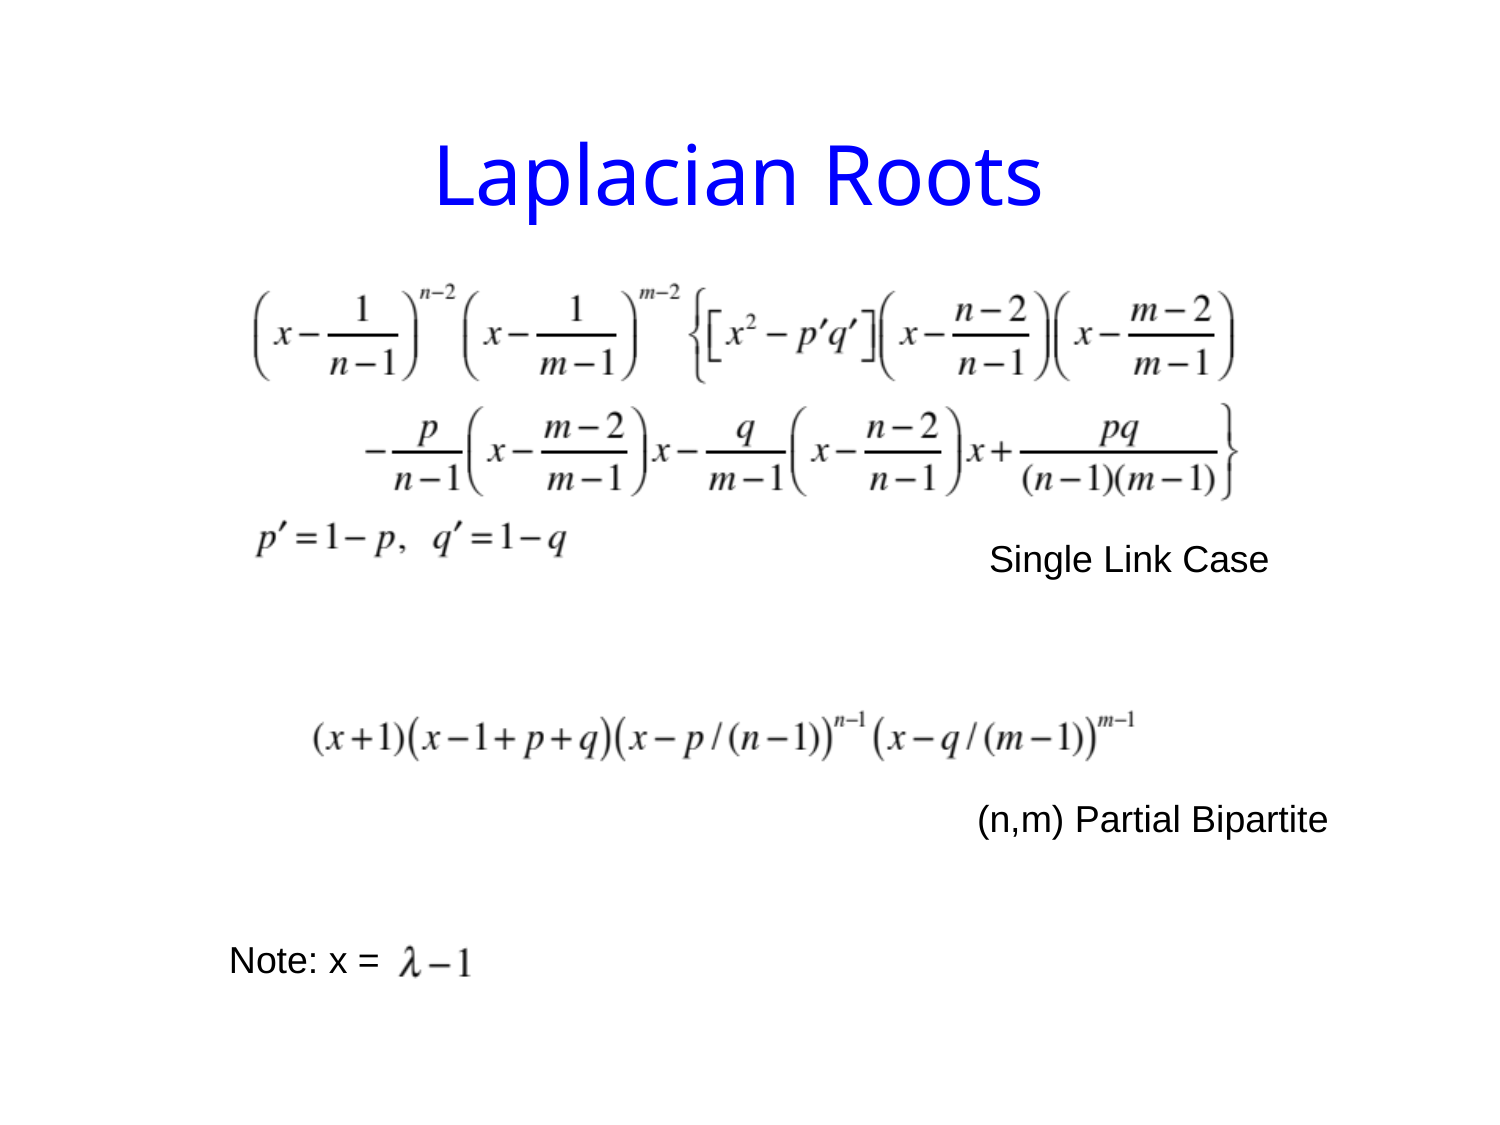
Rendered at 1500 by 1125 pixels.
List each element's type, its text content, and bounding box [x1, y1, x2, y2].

title Laplacian Roots [112, 78, 1388, 266]
chart [406, 940, 473, 980]
text_box Note: x = [214, 928, 406, 990]
chart [251, 277, 1240, 582]
text_box (n,m) Partial Bipartite [962, 786, 1377, 848]
chart [310, 704, 1136, 765]
text_box Single Link Case [974, 527, 1388, 588]
